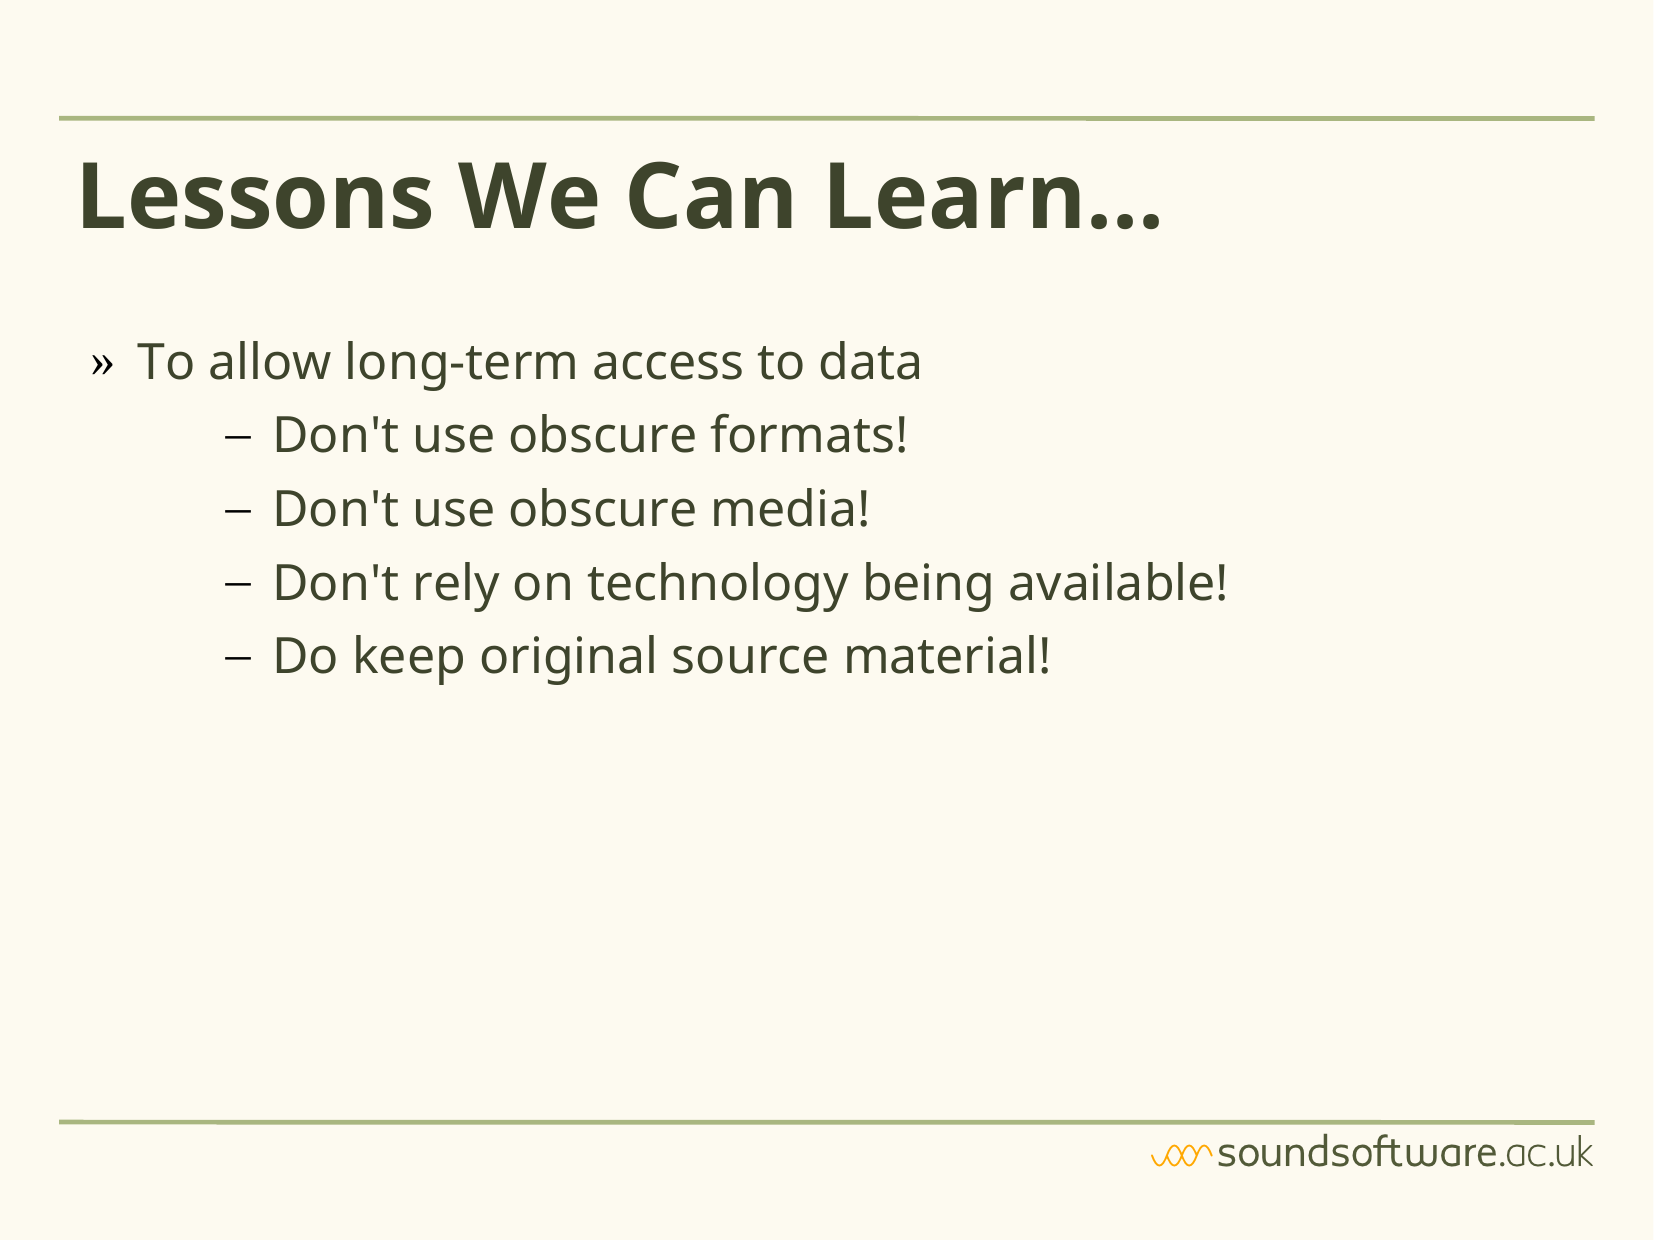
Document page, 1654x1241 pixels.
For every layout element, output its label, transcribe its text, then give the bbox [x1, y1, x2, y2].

picture [1151, 1140, 1593, 1167]
list To allow long-term access to data Don't use obscure formats! Don't use obscure media! Don't rely on technology being available! Do keep original source material! [59, 321, 1594, 1140]
title Lessons We Can Learn... [59, 109, 1594, 274]
